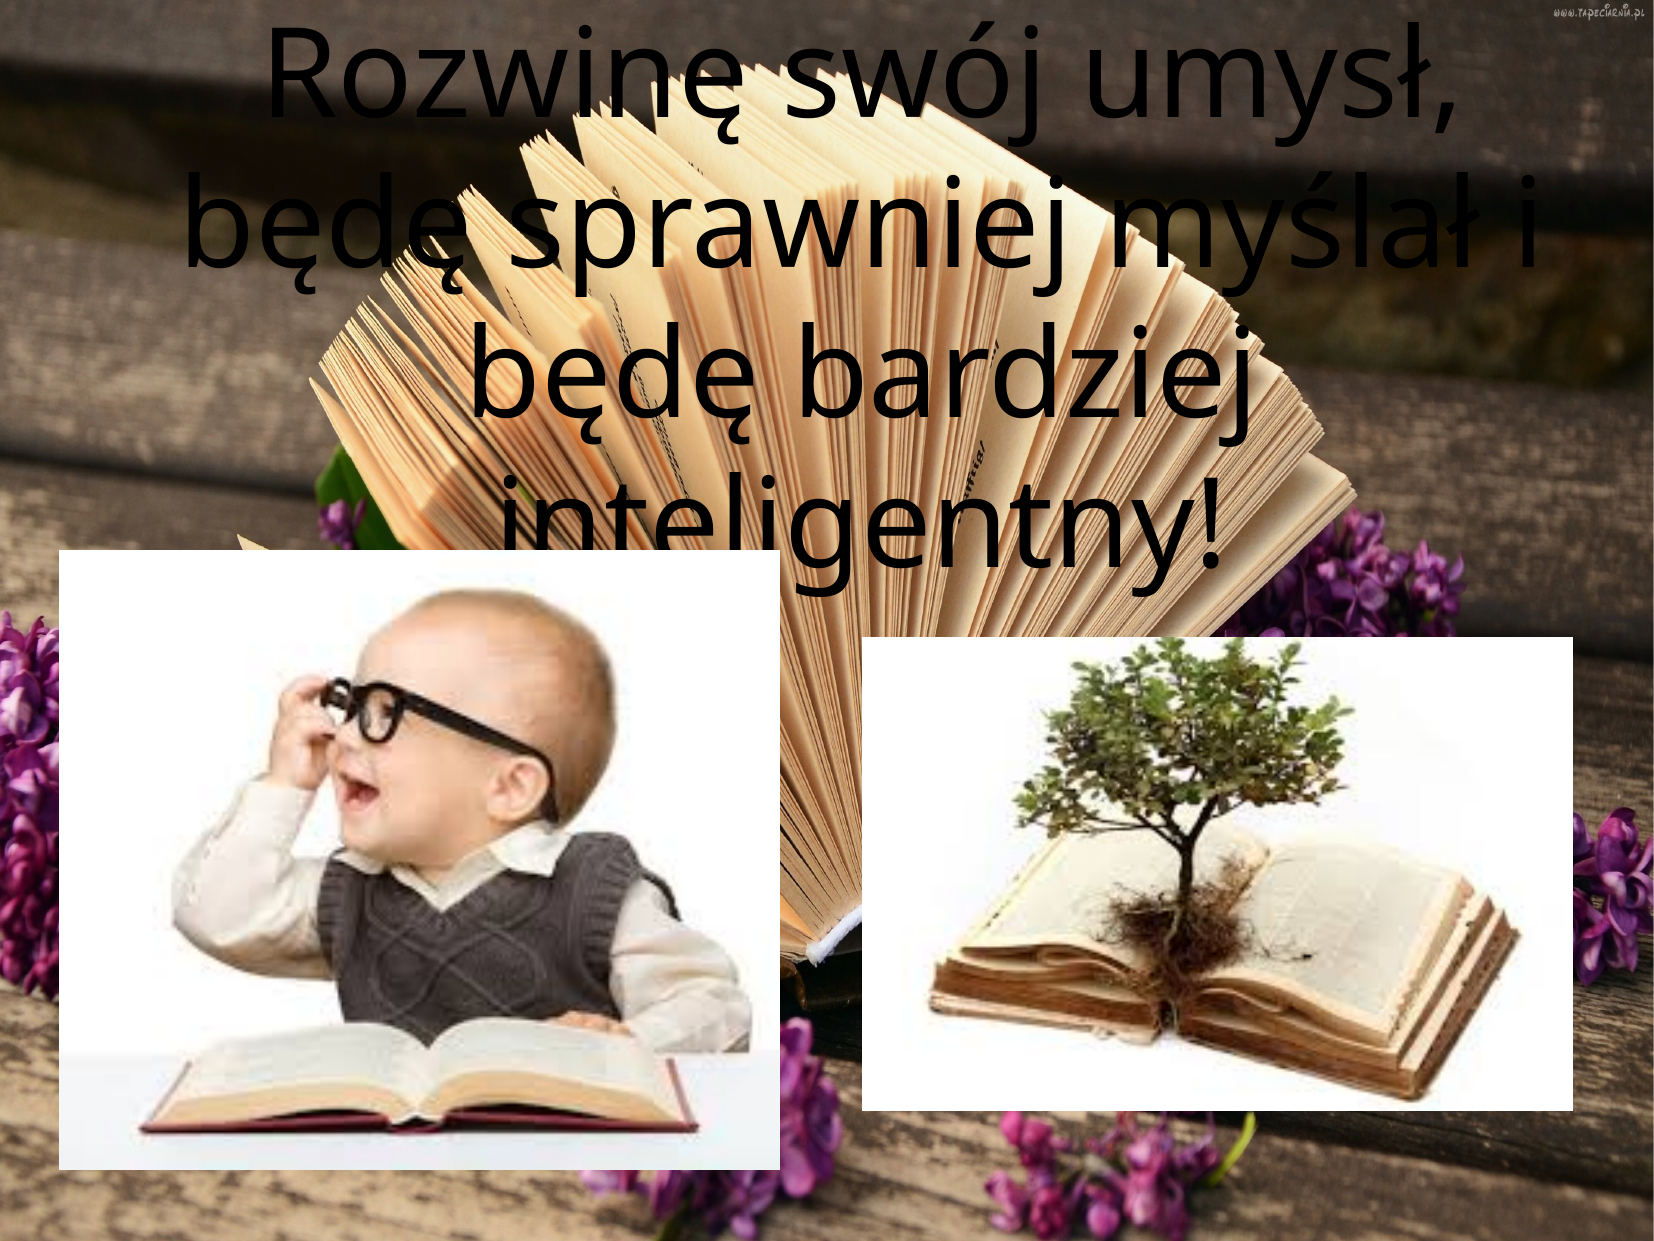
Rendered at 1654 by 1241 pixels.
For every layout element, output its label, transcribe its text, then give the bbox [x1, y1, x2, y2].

picture [59, 550, 780, 1170]
title Rozwinę swój umysł, będę sprawniej myślał i będę bardziej inteligentny! [118, 62, 1607, 523]
picture [862, 637, 1573, 1111]
